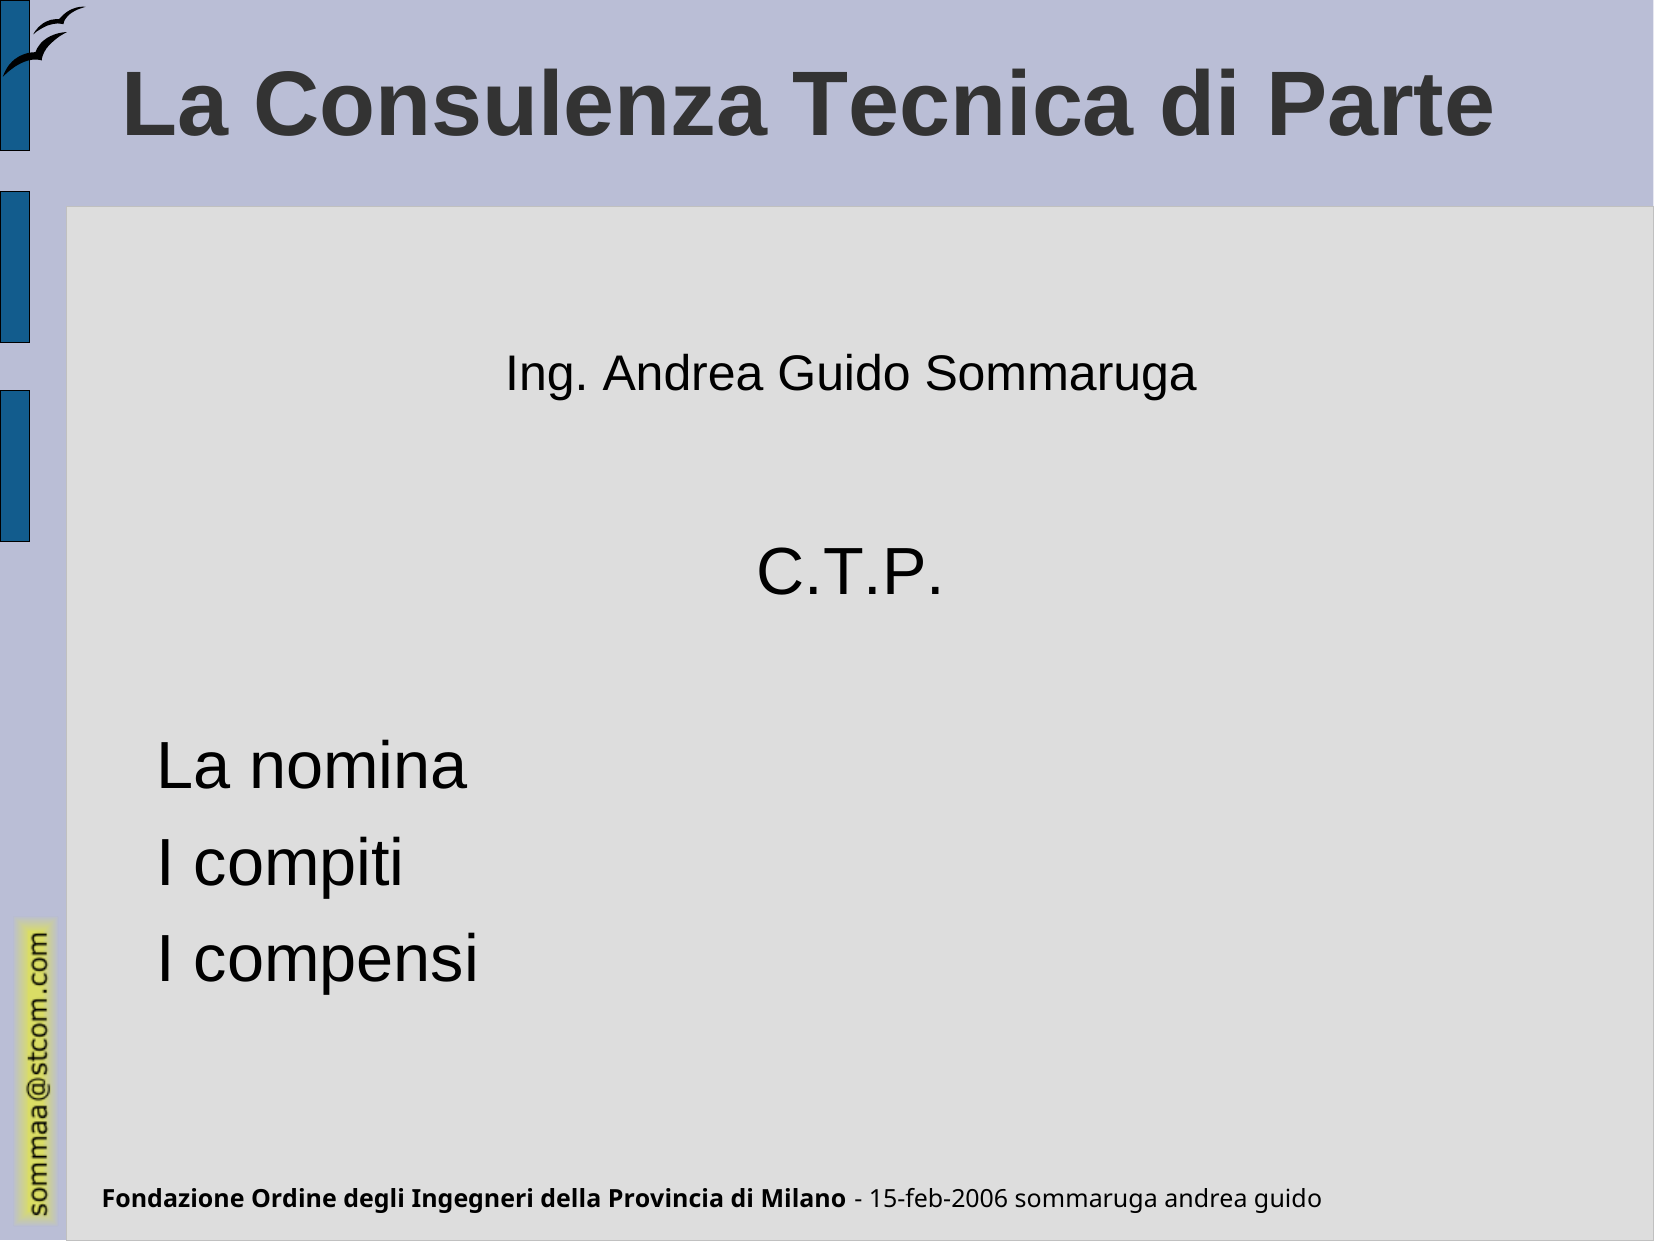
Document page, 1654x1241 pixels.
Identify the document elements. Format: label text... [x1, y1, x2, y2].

picture [12, 915, 60, 1228]
title La Consulenza Tecnica di Parte [118, 0, 1531, 208]
list Ing. Andrea Guido Sommaruga C.T.P. La nomina I compiti I compensi [121, 344, 1534, 1127]
